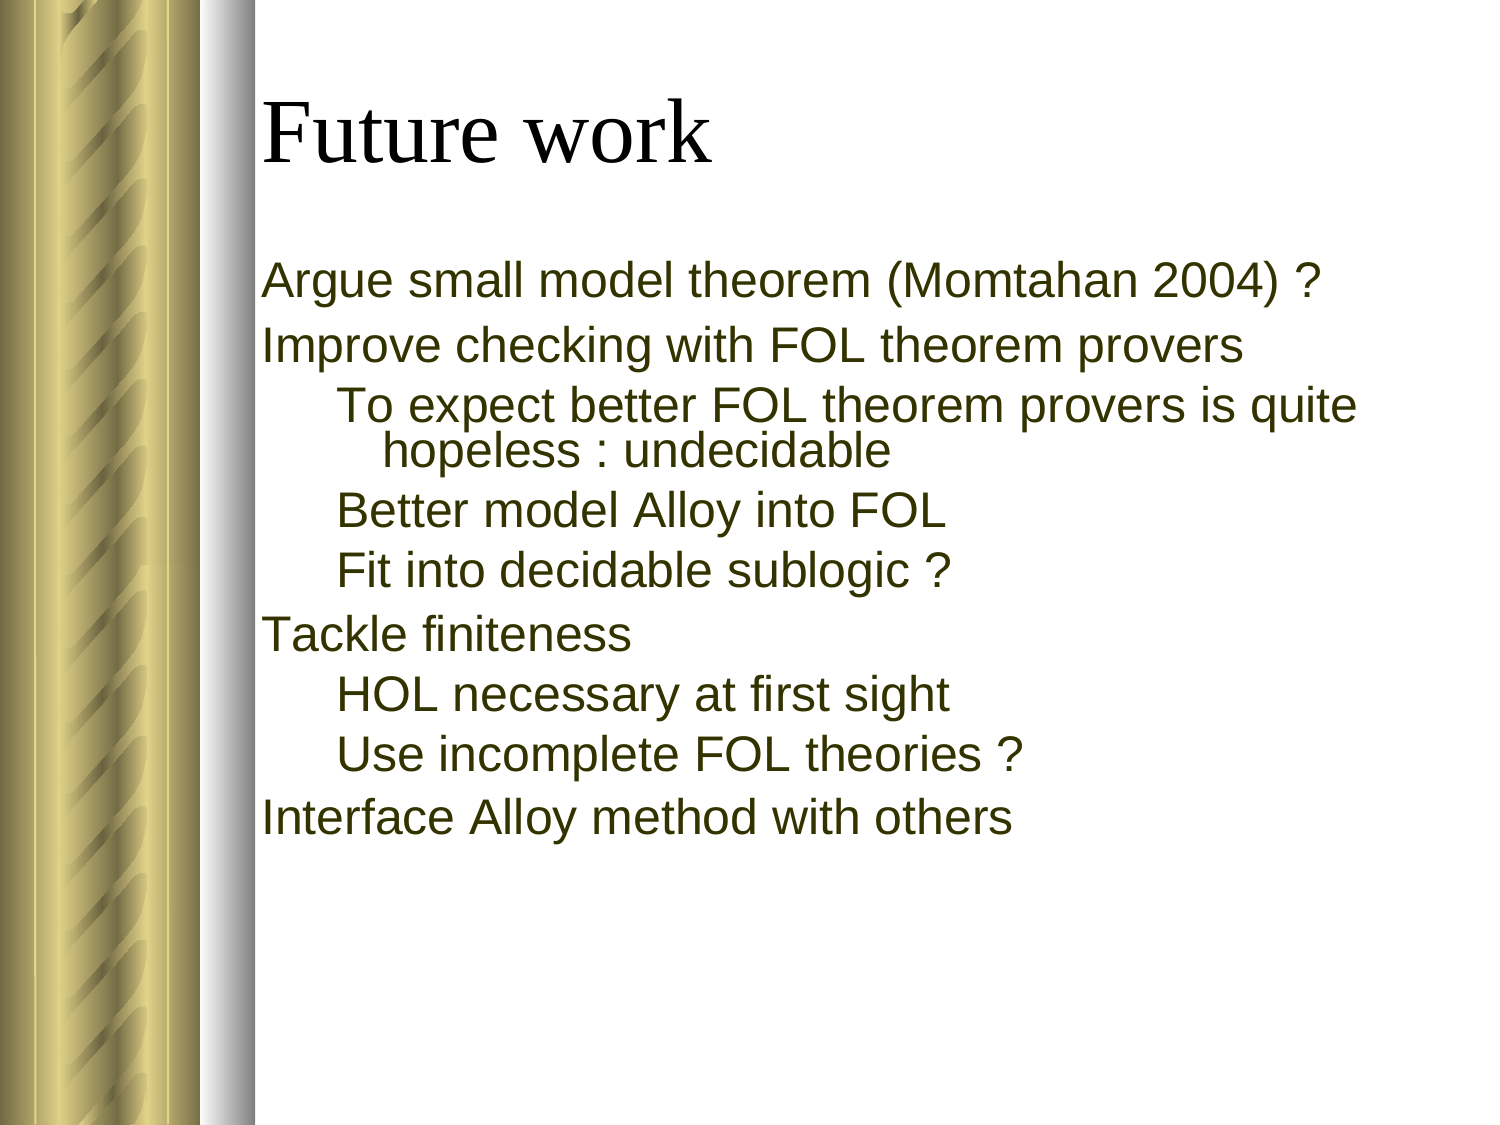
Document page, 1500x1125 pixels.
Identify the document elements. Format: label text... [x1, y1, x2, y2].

list Argue small model theorem (Momtahan 2004) ? Improve checking with FOL theorem provers To expect better FOL theorem provers is quite hopeless : undecidable Better model Alloy into FOL Fit into decidable sublogic ? Tackle finiteness HOL necessary at first sight Use incomplete FOL theories ? Interface Alloy method with others [246, 249, 1476, 1082]
title Future work [246, 37, 1476, 225]
